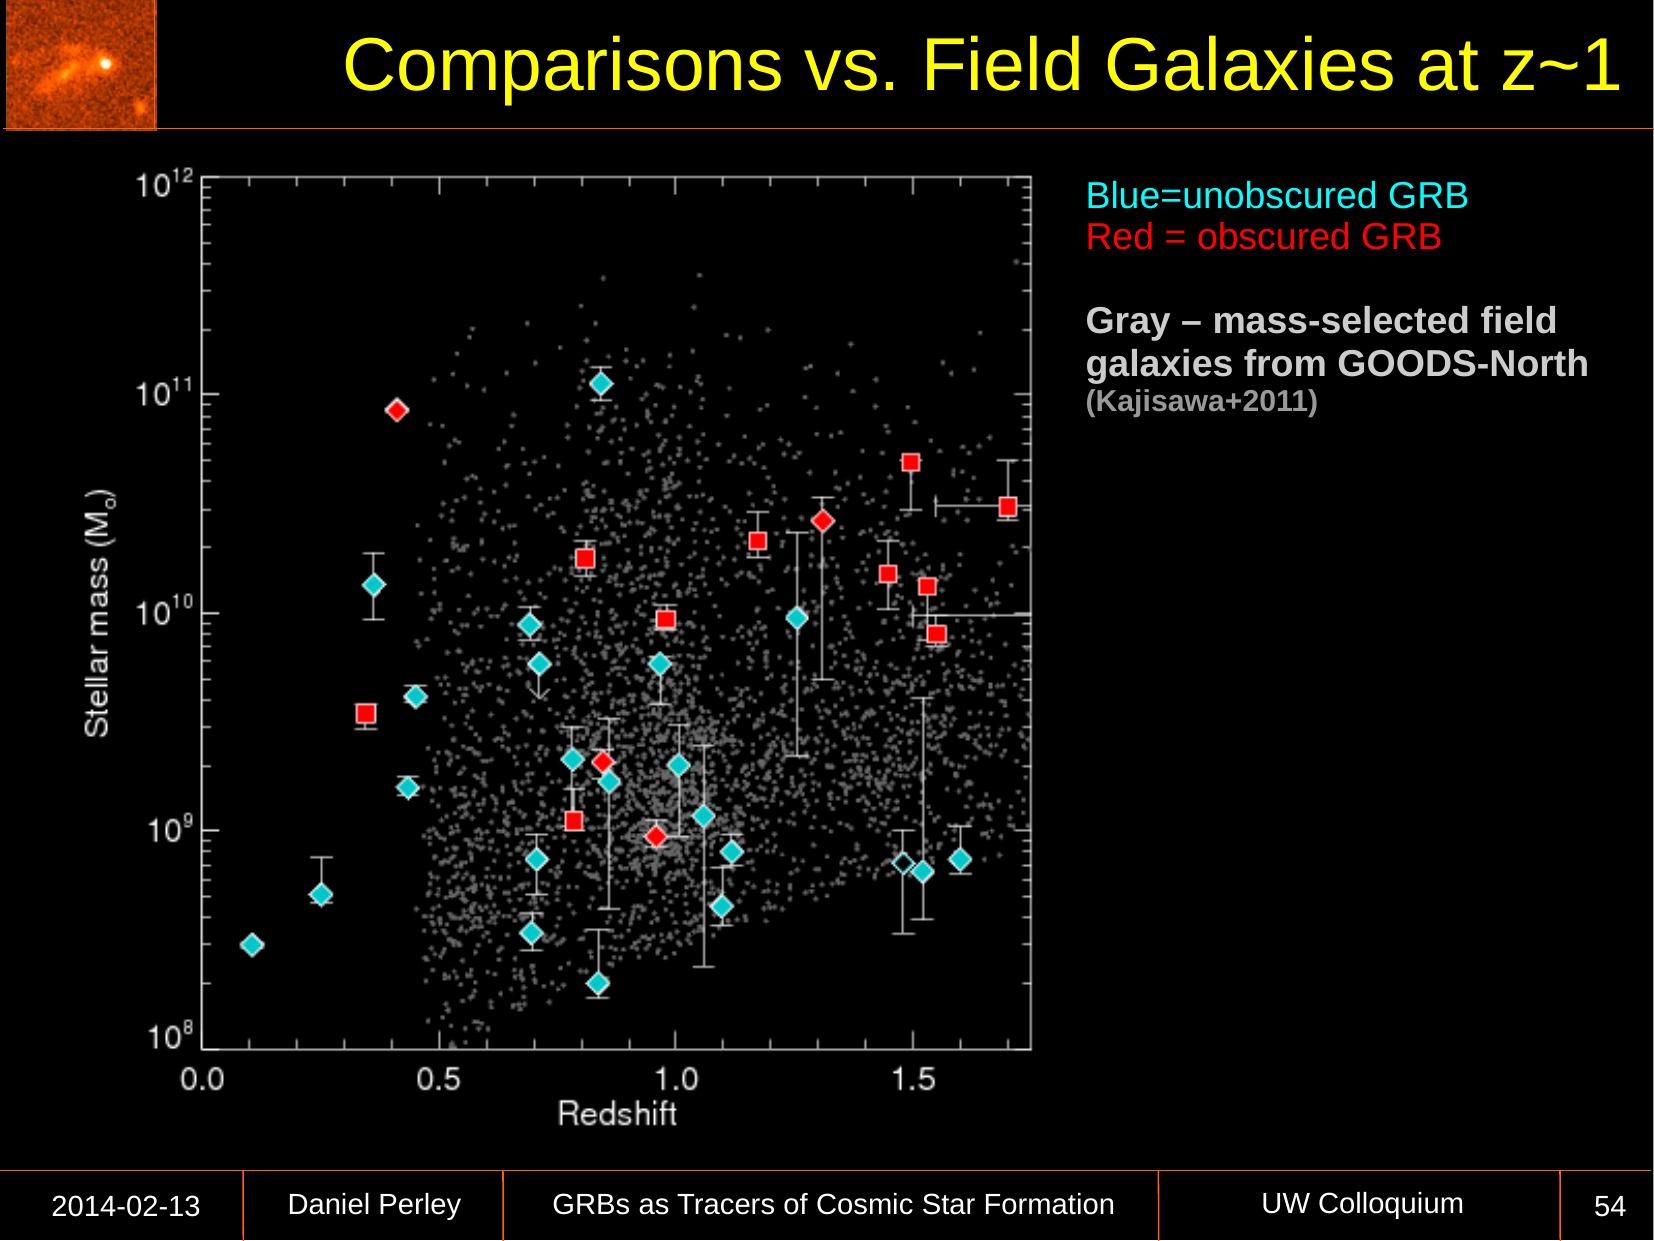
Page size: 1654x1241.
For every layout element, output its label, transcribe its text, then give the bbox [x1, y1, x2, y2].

text_box Blue=unobscured GRB Red = obscured GRB Gray – mass-selected field galaxies from GOODS-North (Kajisawa+2011) [1067, 163, 1613, 429]
title Comparisons vs. Field Galaxies at z~1 [187, 21, 1624, 108]
picture [75, 162, 1051, 1138]
picture [7, 0, 154, 128]
